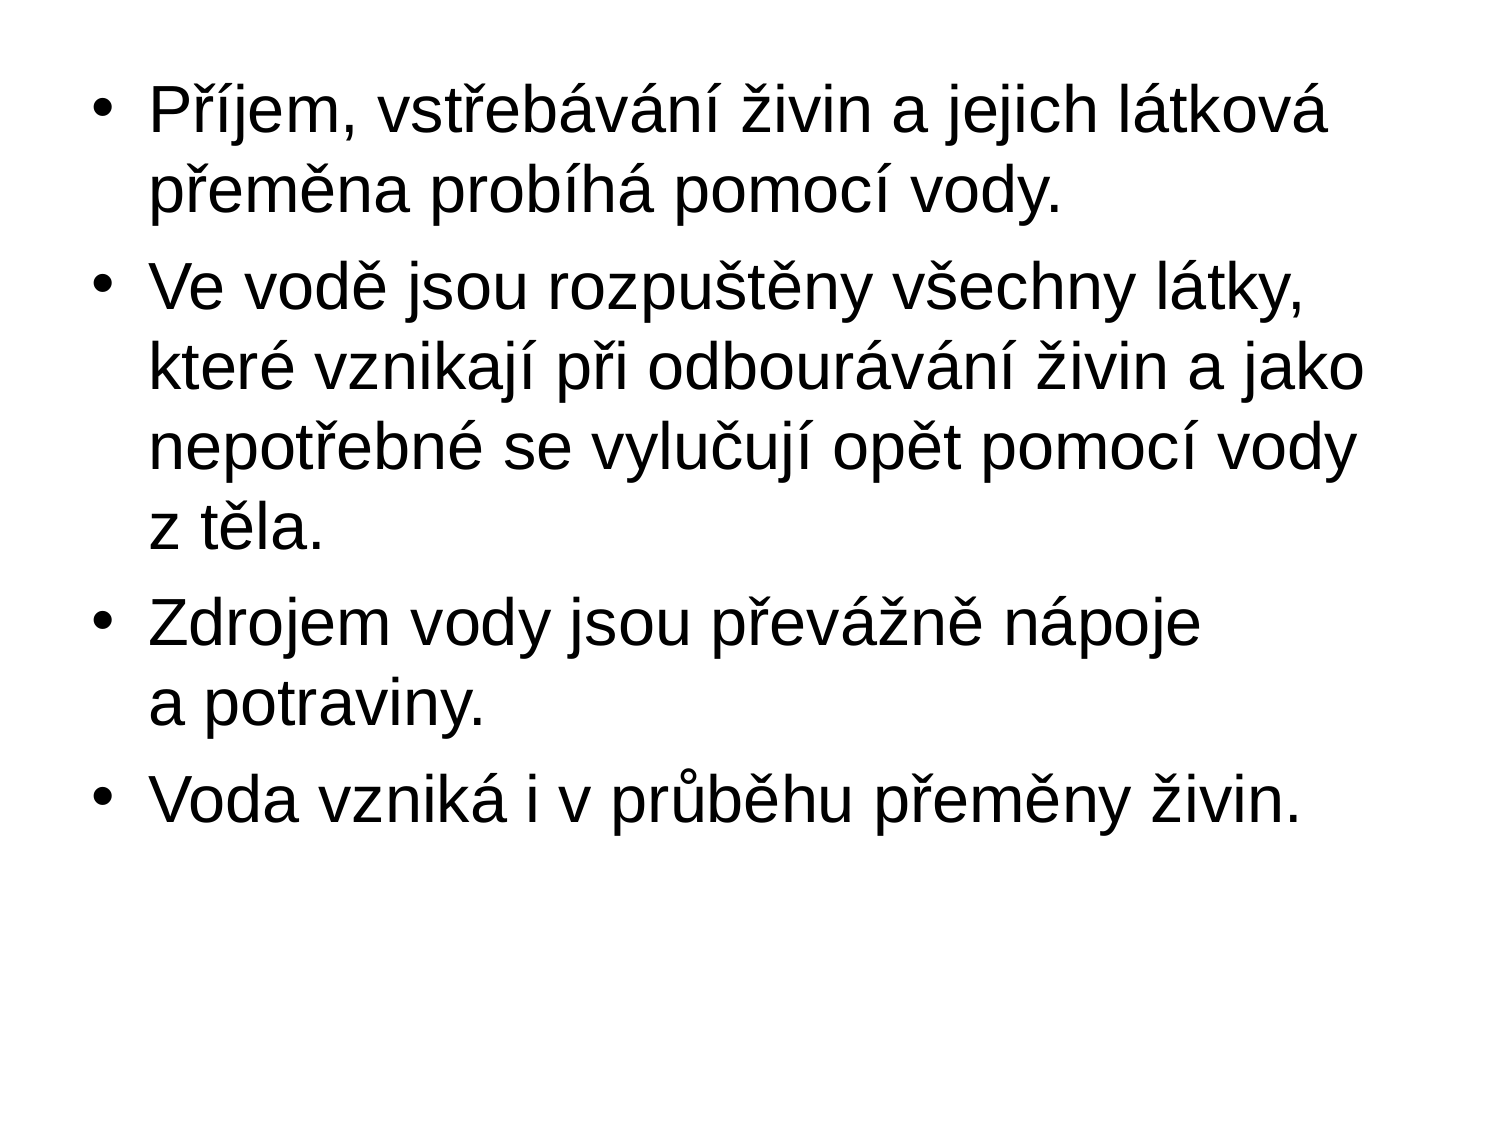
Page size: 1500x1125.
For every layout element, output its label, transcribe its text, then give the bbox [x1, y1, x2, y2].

list Příjem, vstřebávání živin a jejich látková přeměna probíhá pomocí vody. Ve vodě jsou rozpuštěny všechny látky, které vznikají při odbourávání živin a jako nepotřebné se vylučují opět pomocí vody z těla. Zdrojem vody jsou převážně nápoje a potraviny. Voda vzniká i v průběhu přeměny živin. [76, 58, 1427, 1010]
